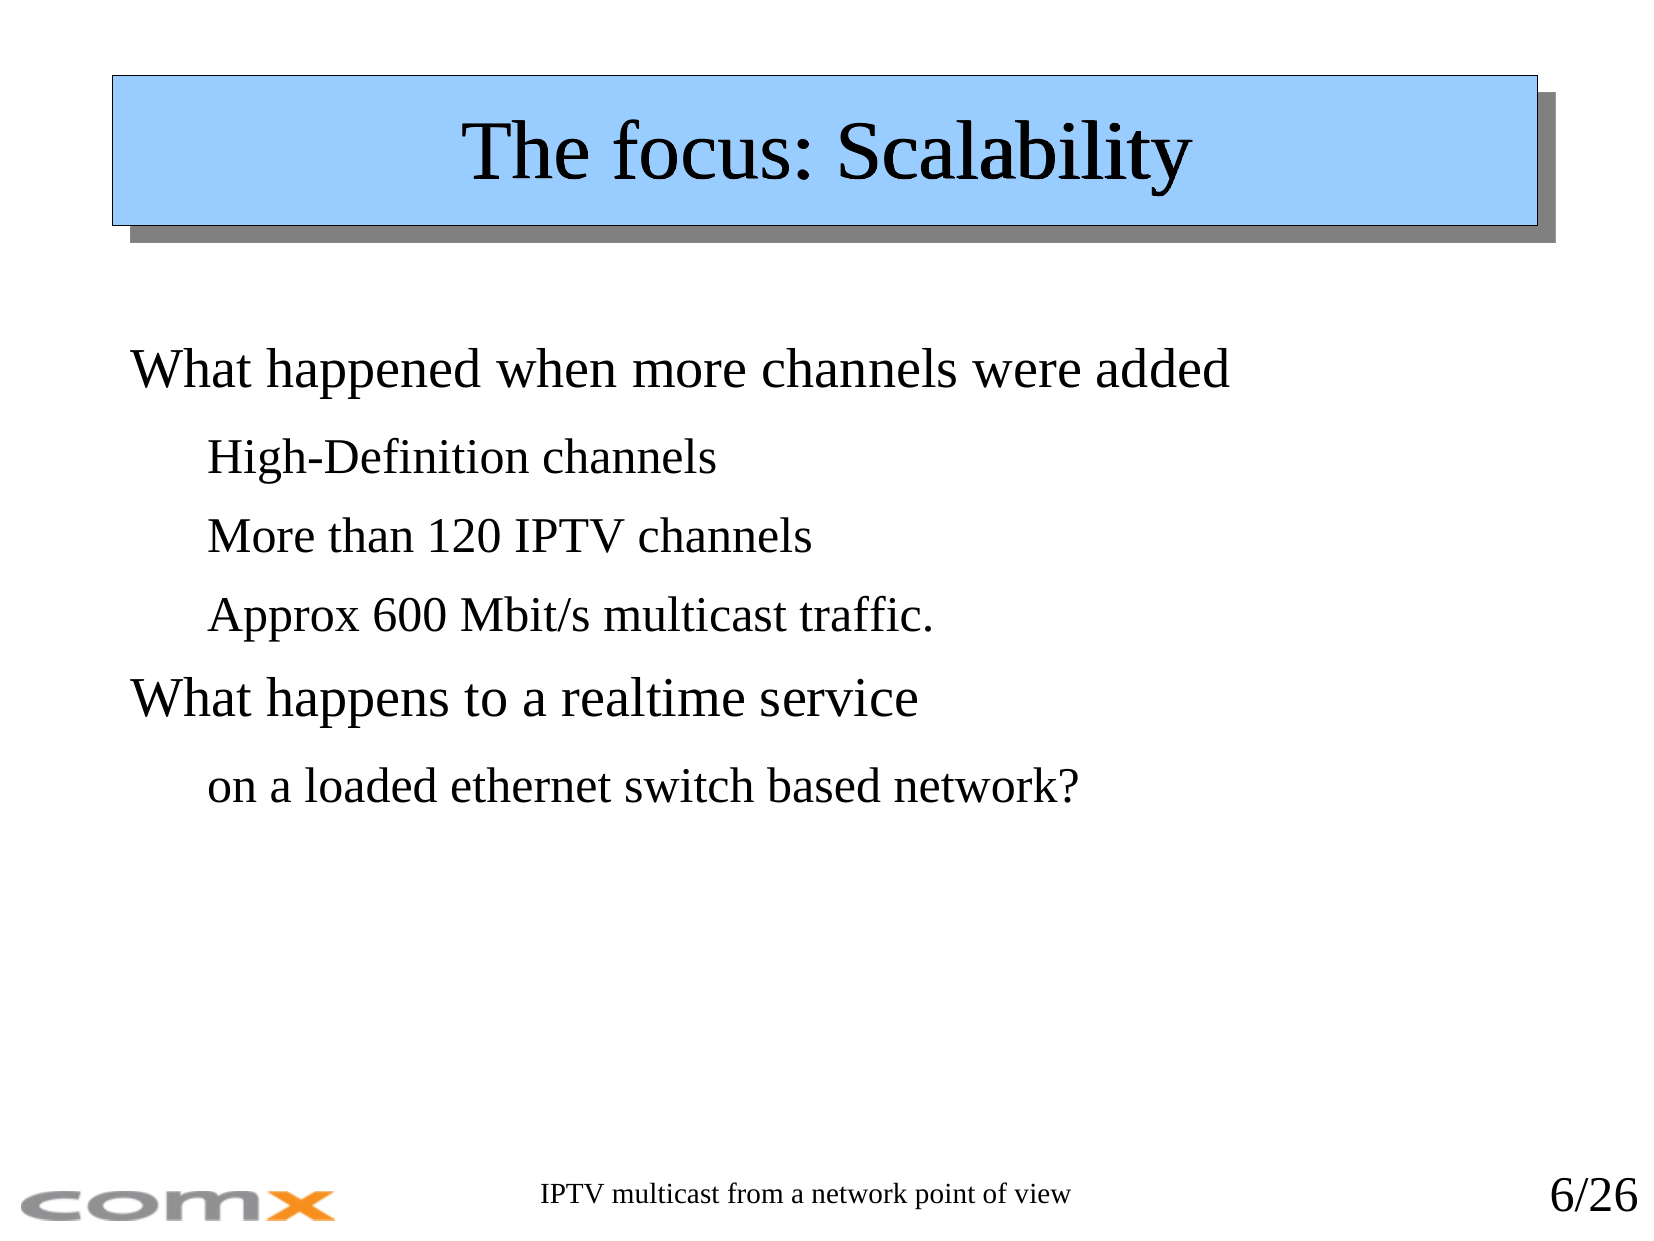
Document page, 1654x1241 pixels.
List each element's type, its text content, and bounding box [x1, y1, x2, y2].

title The focus: Scalability [116, 75, 1538, 226]
picture [21, 1191, 335, 1221]
list What happened when more channels were added High-Definition channels More than 120 IPTV channels Approx 600 Mbit/s multicast traffic. What happens to a realtime service on a loaded ethernet switch based network? [112, 337, 1538, 1126]
